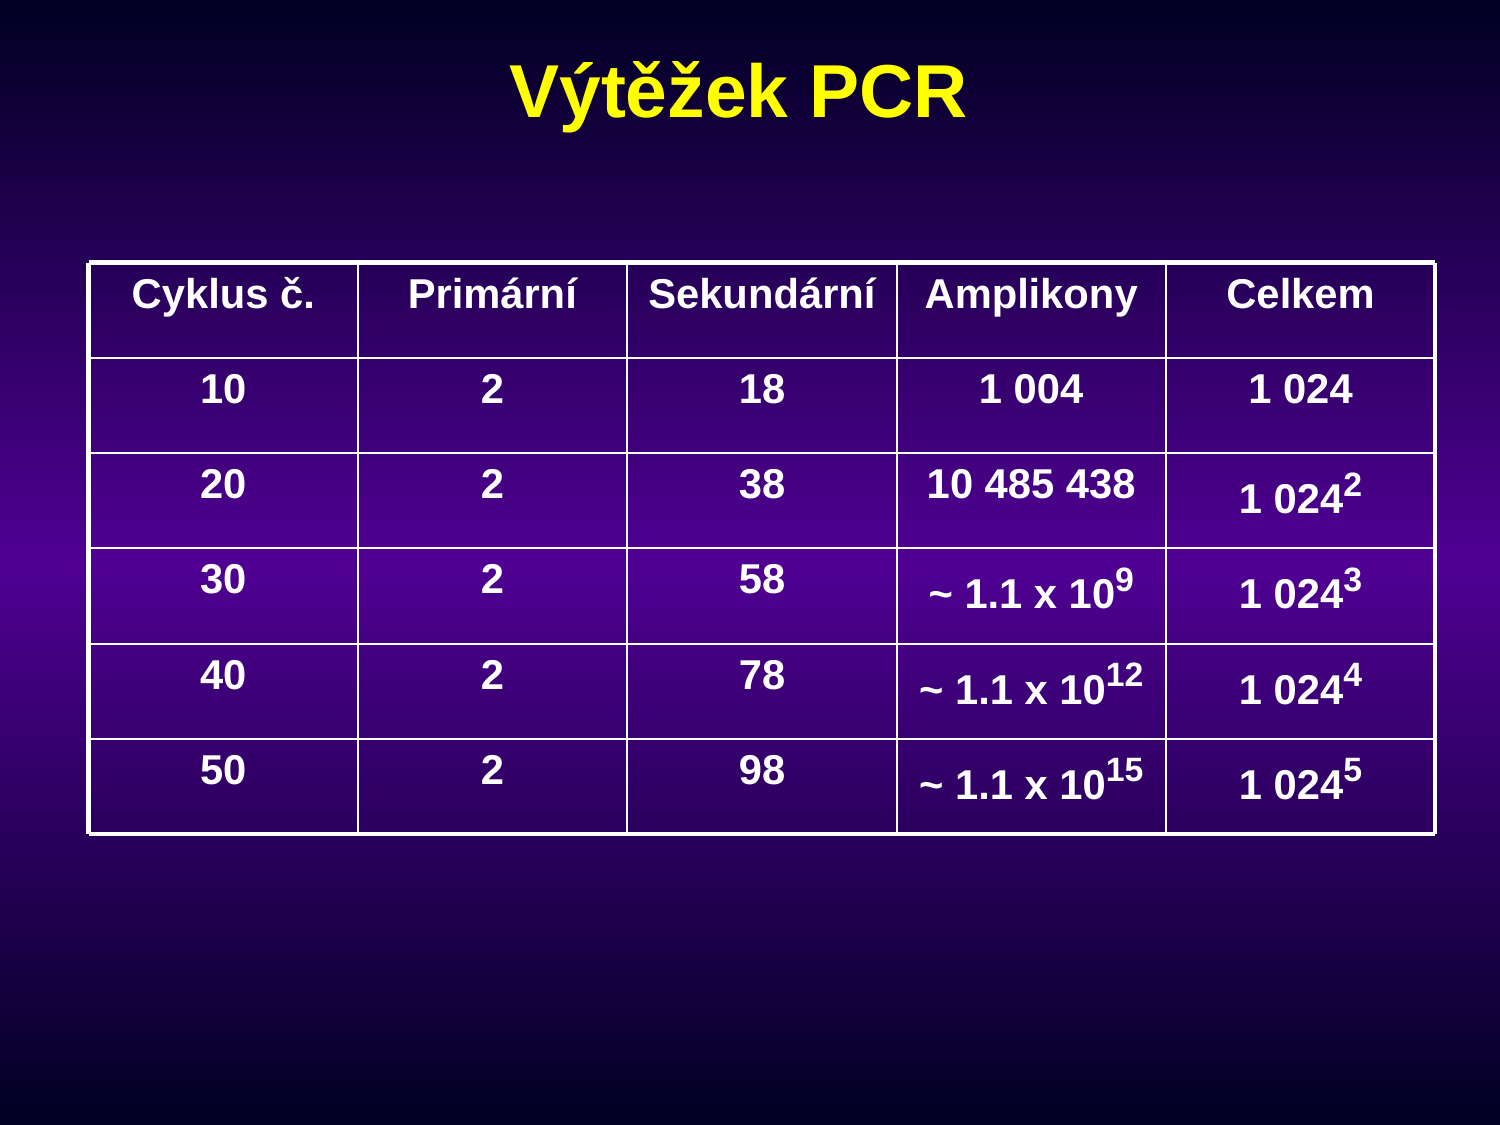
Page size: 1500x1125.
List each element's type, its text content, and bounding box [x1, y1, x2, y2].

text_box 98 [628, 740, 896, 832]
text_box 1 0242 [1167, 454, 1433, 547]
text_box 78 [628, 645, 896, 738]
text_box 1 0244 [1167, 645, 1433, 738]
text_box 30 [91, 549, 357, 643]
text_box 1 004 [898, 359, 1165, 452]
text_box 58 [628, 549, 896, 643]
text_box 40 [91, 645, 357, 738]
text_box 38 [628, 454, 896, 547]
text_box 2 [359, 645, 626, 738]
text_box 10 485 438 [898, 454, 1165, 547]
text_box 10 [91, 359, 357, 452]
text_box ~ 1.1 x 1015 [898, 740, 1165, 832]
text_box 1 024 [1167, 359, 1433, 452]
text_box 50 [91, 740, 357, 832]
text_box 18 [628, 359, 896, 452]
text_box 2 [359, 454, 626, 547]
text_box Celkem [1167, 265, 1433, 357]
text_box 1 0245 [1167, 740, 1433, 832]
text_box Amplikony [898, 265, 1165, 357]
text_box Primární [359, 265, 626, 357]
text_box ~ 1.1 x 109 [898, 549, 1165, 643]
text_box 2 [359, 549, 626, 643]
text_box Cyklus č. [91, 265, 357, 357]
text_box 2 [359, 740, 626, 832]
text_box 20 [91, 454, 357, 547]
title Výtěžek PCR [64, 35, 1413, 149]
text_box 1 0243 [1167, 549, 1433, 643]
text_box 2 [359, 359, 626, 452]
text_box Sekundární [628, 265, 896, 357]
text_box ~ 1.1 x 1012 [898, 645, 1165, 738]
